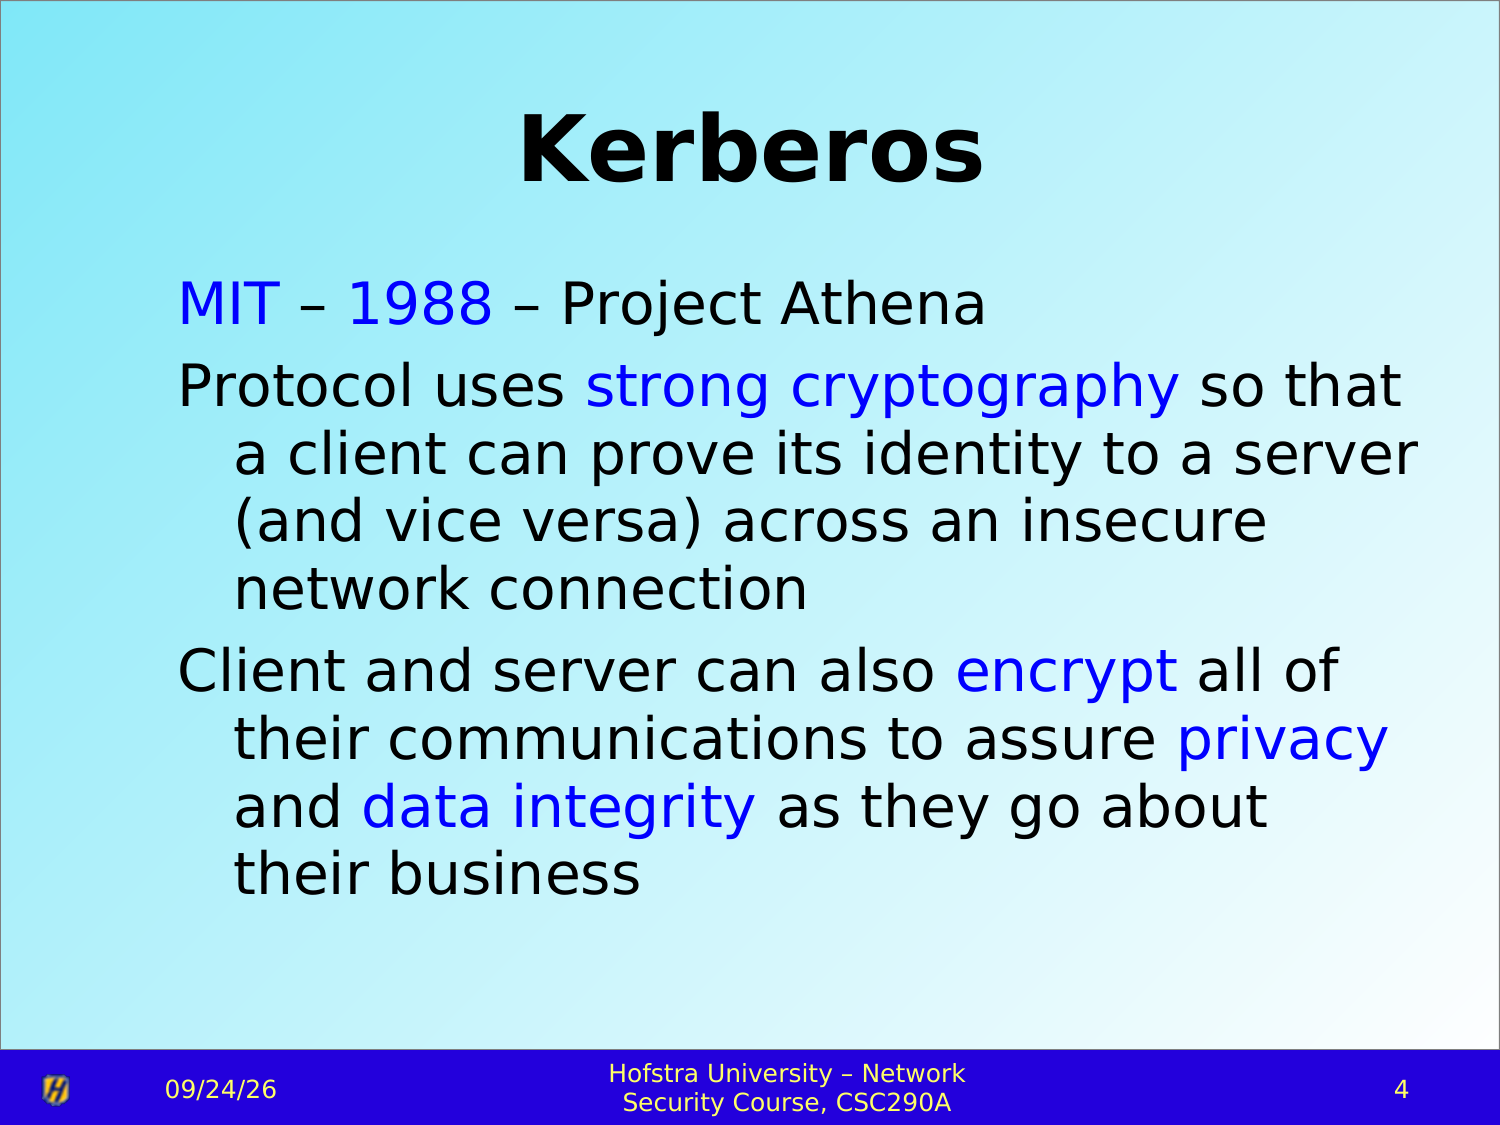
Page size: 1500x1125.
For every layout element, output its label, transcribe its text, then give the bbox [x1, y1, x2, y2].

list MIT – 1988 – Project Athena Protocol uses strong cryptography so that a client can prove its identity to a server (and vice versa) across an insecure network connection Client and server can also encrypt all of their communications to assure privacy and data integrity as they go about their business [162, 262, 1438, 1082]
picture [37, 1072, 76, 1110]
title Kerberos [112, 84, 1391, 212]
